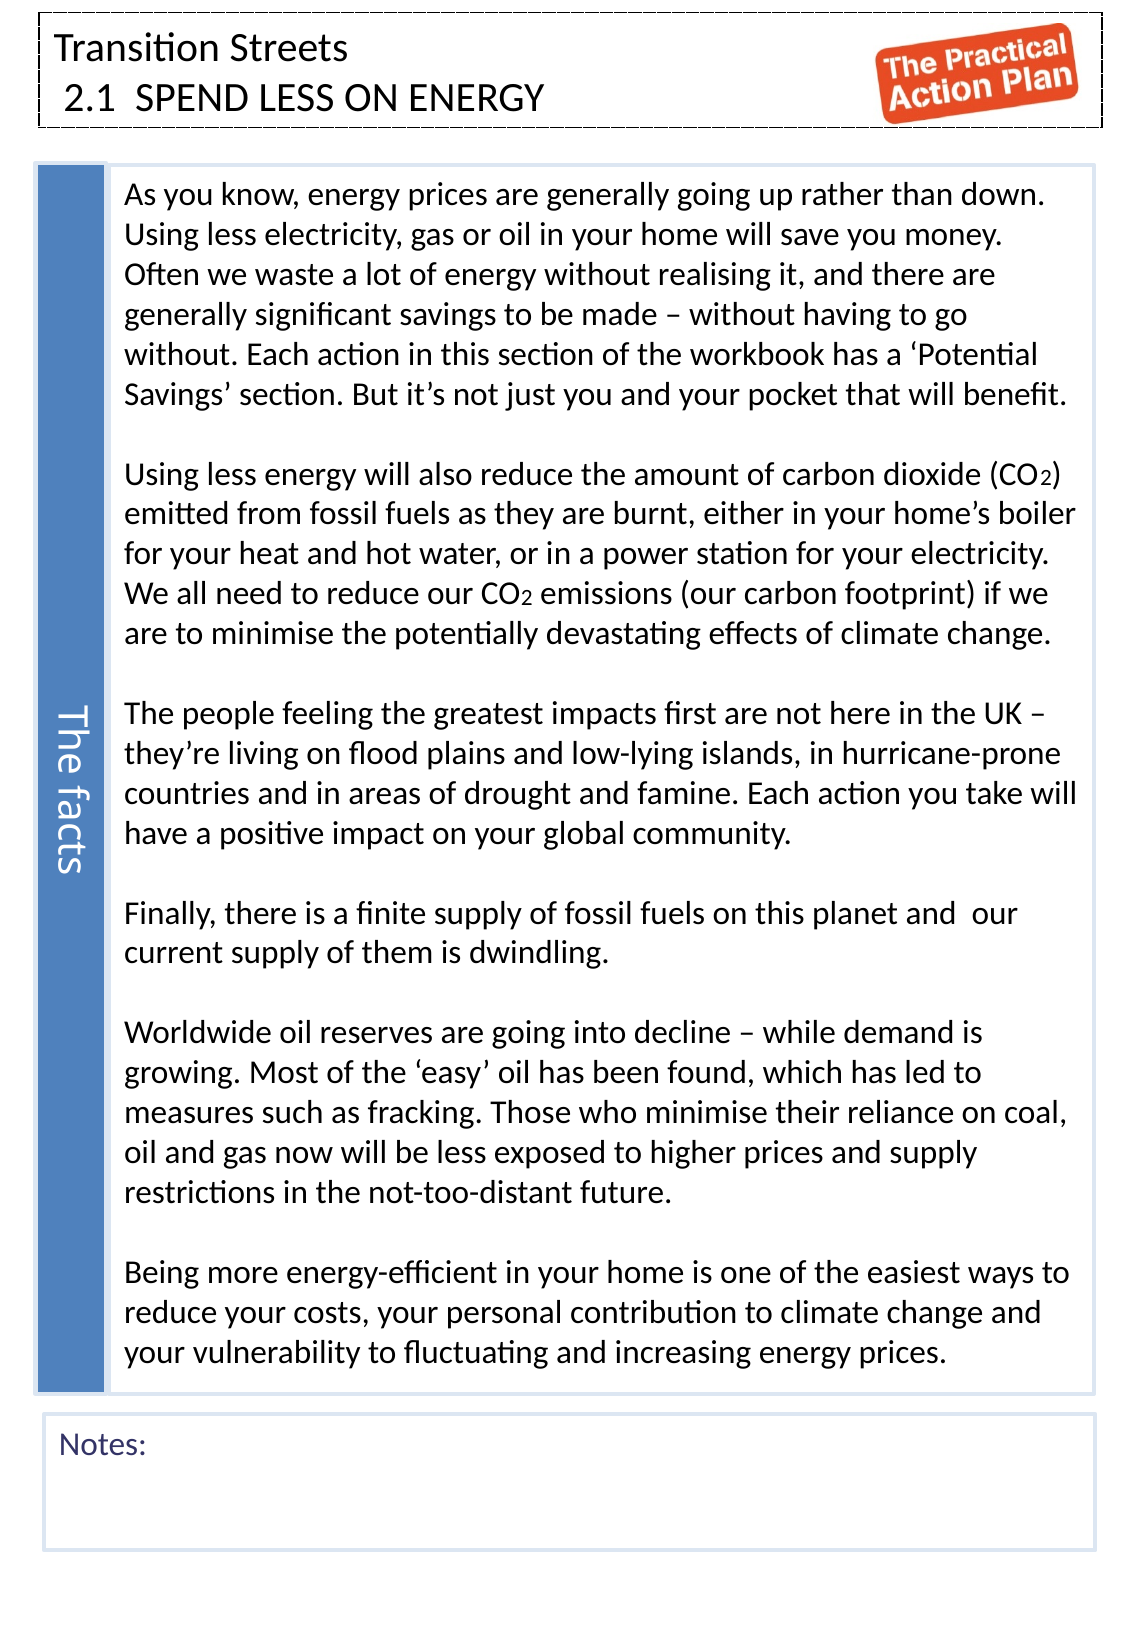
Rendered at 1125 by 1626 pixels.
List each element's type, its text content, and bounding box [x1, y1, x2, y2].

text_box As you know, energy prices are generally going up rather than down. Using less electricity, gas or oil in your home will save you money. Often we waste a lot of energy without realising it, and there are generally significant savings to be made – without having to go without. Each action in this section of the workbook has a ‘Potential Savings’ section. But it’s not just you and your pocket that will benefit. Using less energy will also reduce the amount of carbon dioxide (CO2) emitted from fossil fuels as they are burnt, either in your home’s boiler for your heat and hot water, or in a power station for your electricity. We all need to reduce our CO2 emissions (our carbon footprint) if we are to minimise the potentially devastating effects of climate change. The people feeling the greatest impacts first are not here in the UK – they’re living on flood plains and low-lying islands, in hurricane-prone countries and in areas of drought and famine. Each action you take will have a positive impact on your global community. Finally, there is a finite supply of fossil fuels on this planet and our current supply of them is dwindling. Worldwide oil reserves are going into decline – while demand is growing. Most of the ‘easy’ oil has been found, which has led to measures such as fracking. Those who minimise their reliance on coal, oil and gas now will be less exposed to higher prices and supply restrictions in the not-too-distant future. Being more energy-efficient in your home is one of the easiest ways to reduce your costs, your personal contribution to climate change and your vulnerability to fluctuating and increasing energy prices. [109, 164, 1094, 1394]
text_box Transition Streets 2.1 SPEND LESS ON ENERGY [38, 12, 1102, 128]
text_box Notes: [44, 1414, 1096, 1551]
text_box The facts [38, 690, 110, 890]
text_box [35, 162, 106, 1394]
